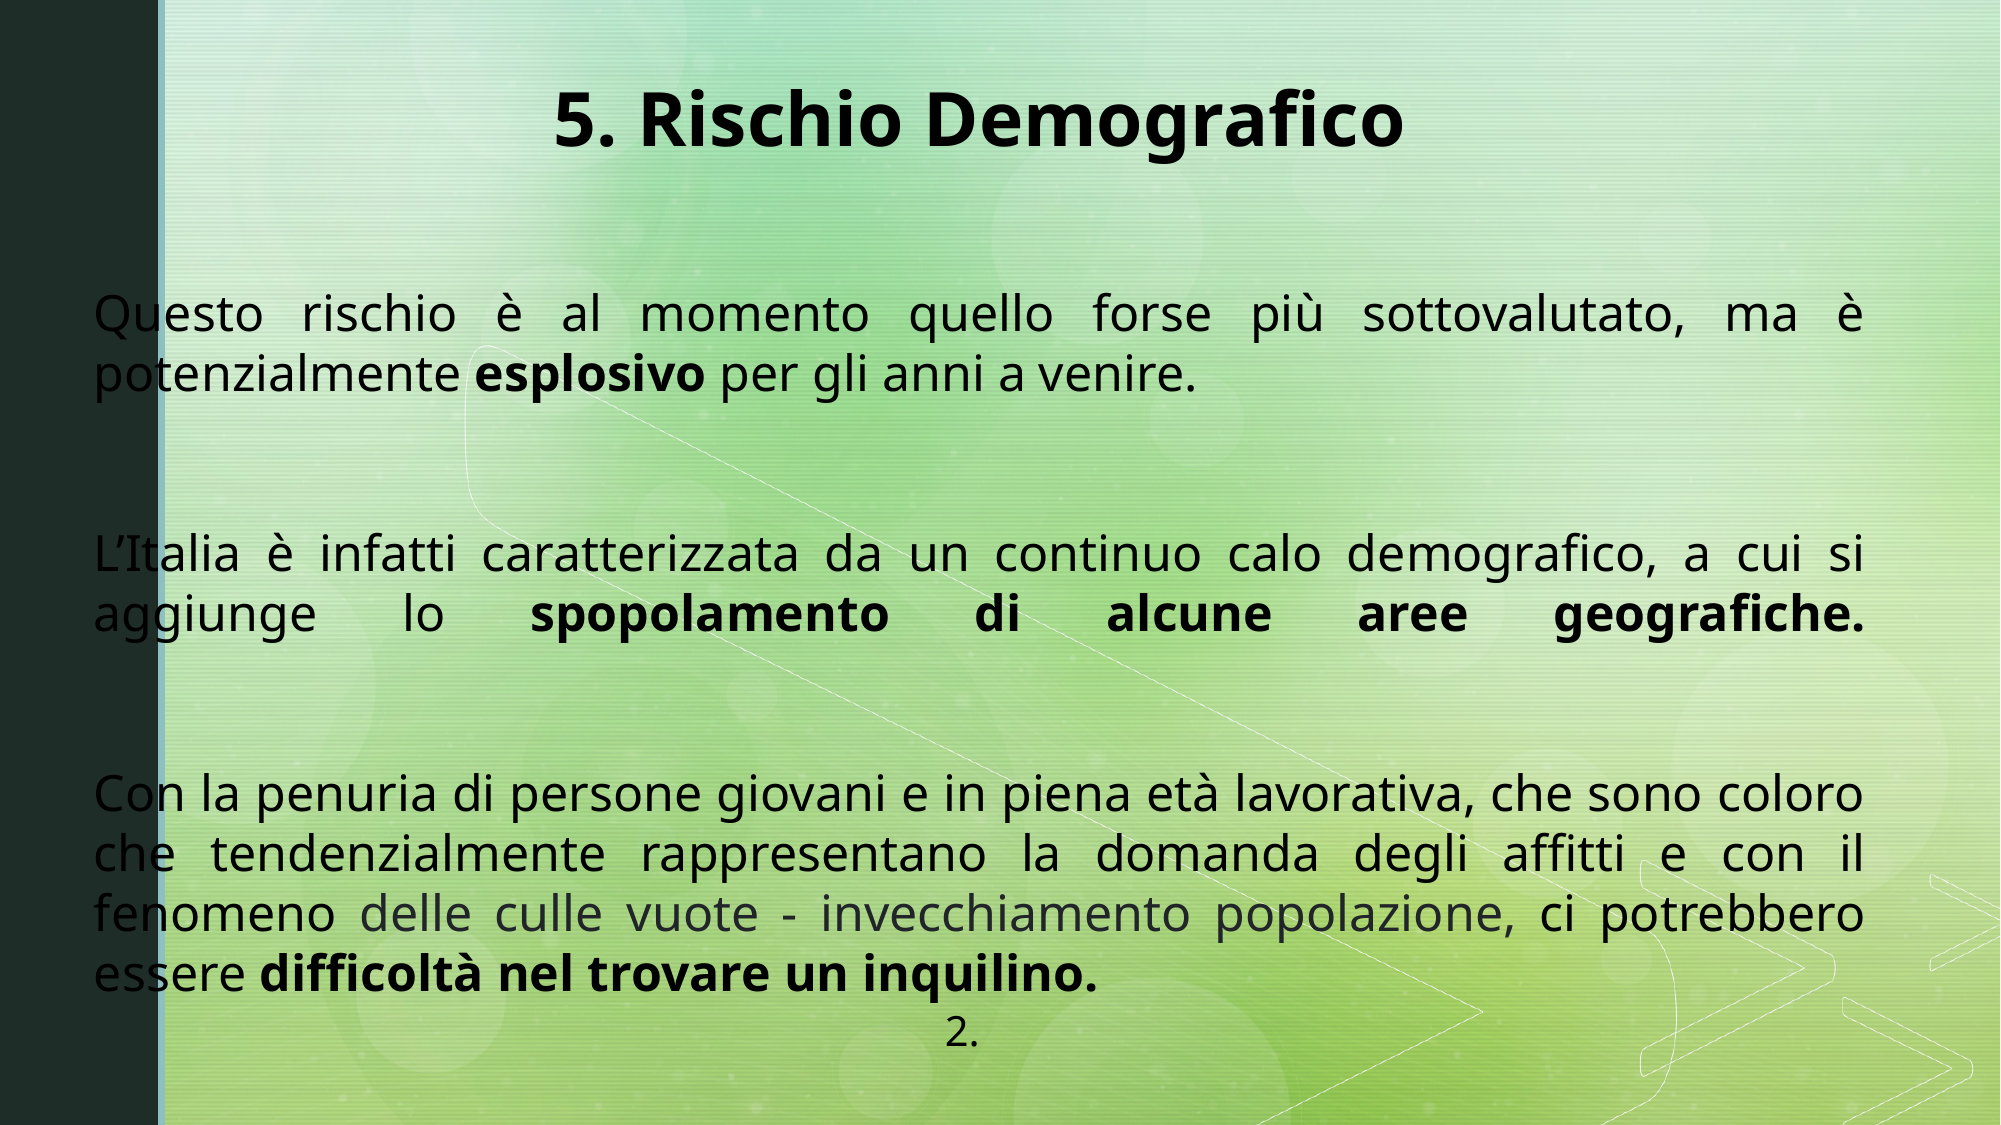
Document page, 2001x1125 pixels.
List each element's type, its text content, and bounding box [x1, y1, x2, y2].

text_box 5. Rischio Demografico Questo rischio è al momento quello forse più sottovalutato, ma è potenzialmente esplosivo per gli anni a venire. L’Italia è infatti caratterizzata da un continuo calo demografico, a cui si aggiunge lo spopolamento di alcune aree geografiche. Con la penuria di persone giovani e in piena età lavorativa, che sono coloro che tendenzialmente rappresentano la domanda degli affitti e con il fenomeno delle culle vuote - invecchiamento popolazione, ci potrebbero essere difficoltà nel trovare un inquilino. [78, 63, 1922, 1069]
